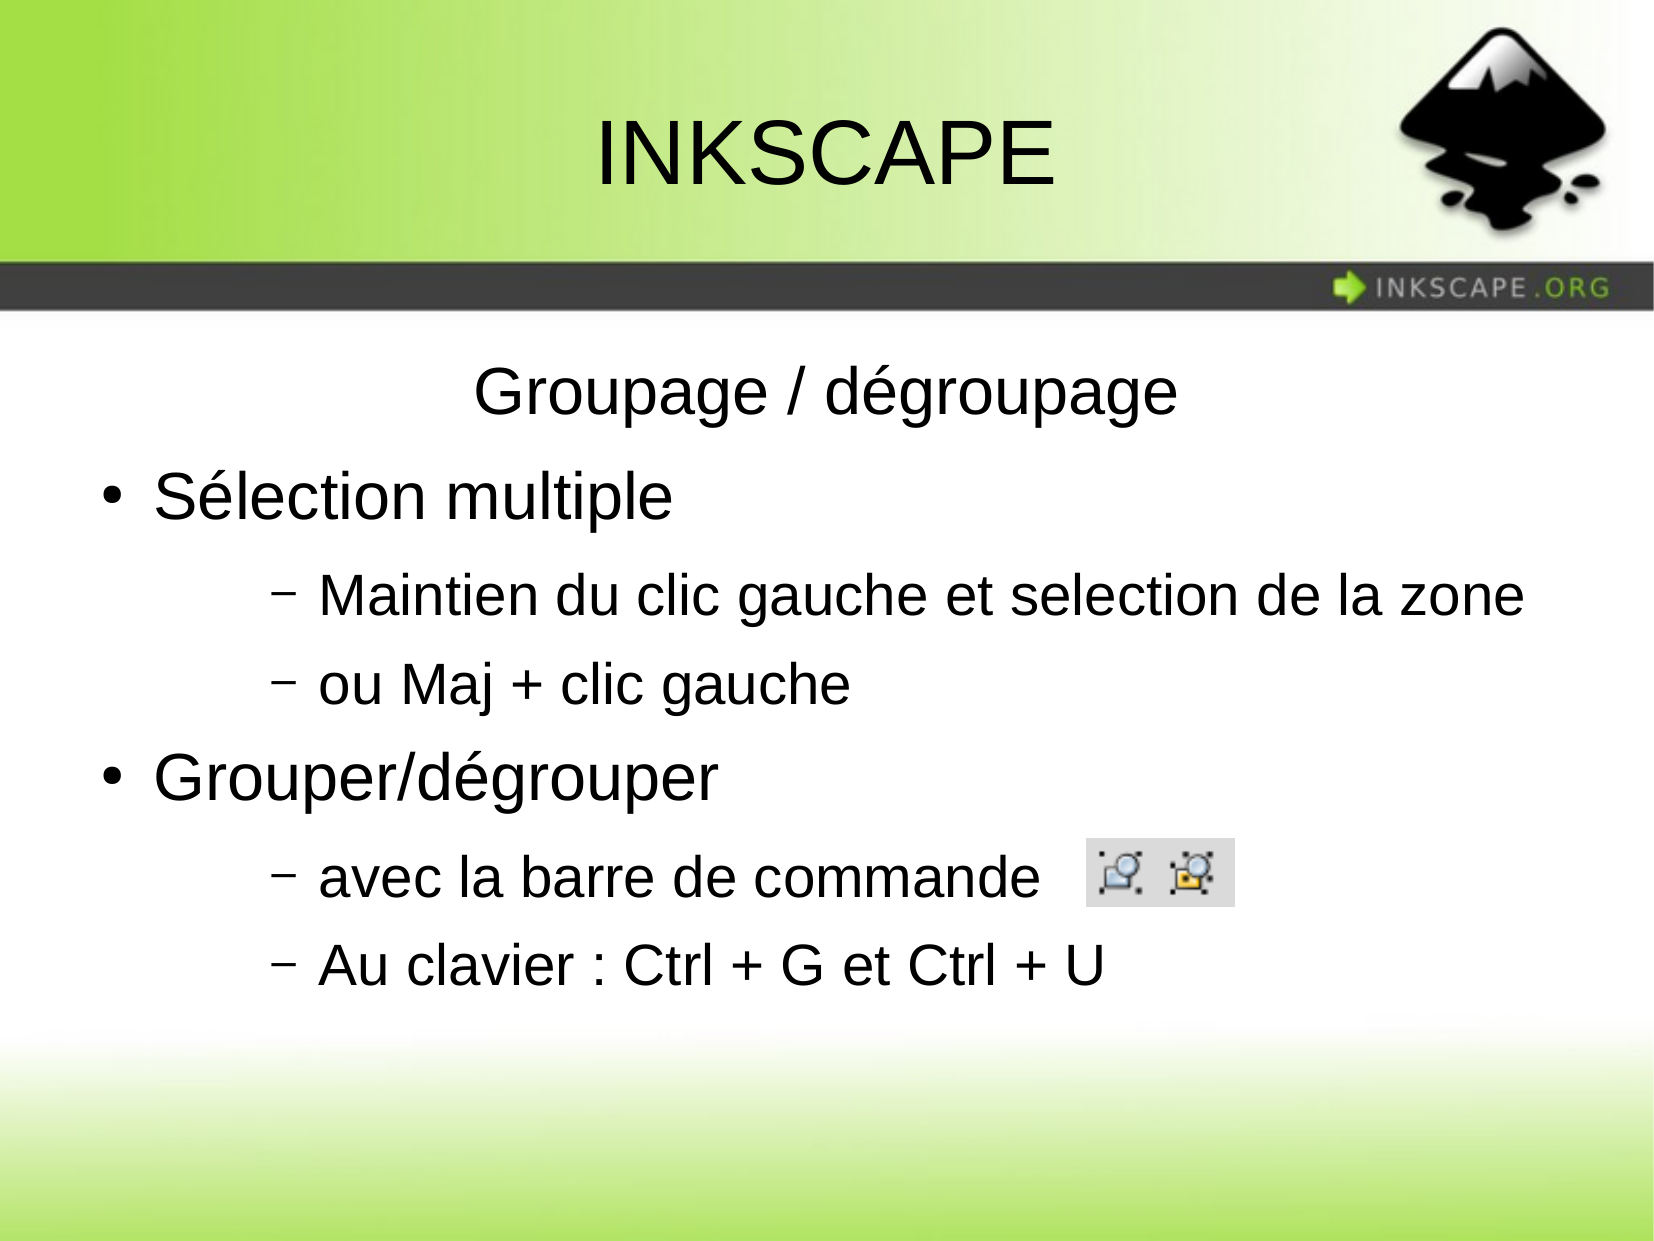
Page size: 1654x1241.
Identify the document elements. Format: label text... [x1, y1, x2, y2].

list Groupage / dégroupage Sélection multiple Maintien du clic gauche et selection de la zone ou Maj + clic gauche Grouper/dégrouper avec la barre de commande Au clavier : Ctrl + G et Ctrl + U [82, 354, 1571, 1211]
picture [0, 0, 1654, 1241]
title INKSCAPE [82, 49, 1571, 257]
